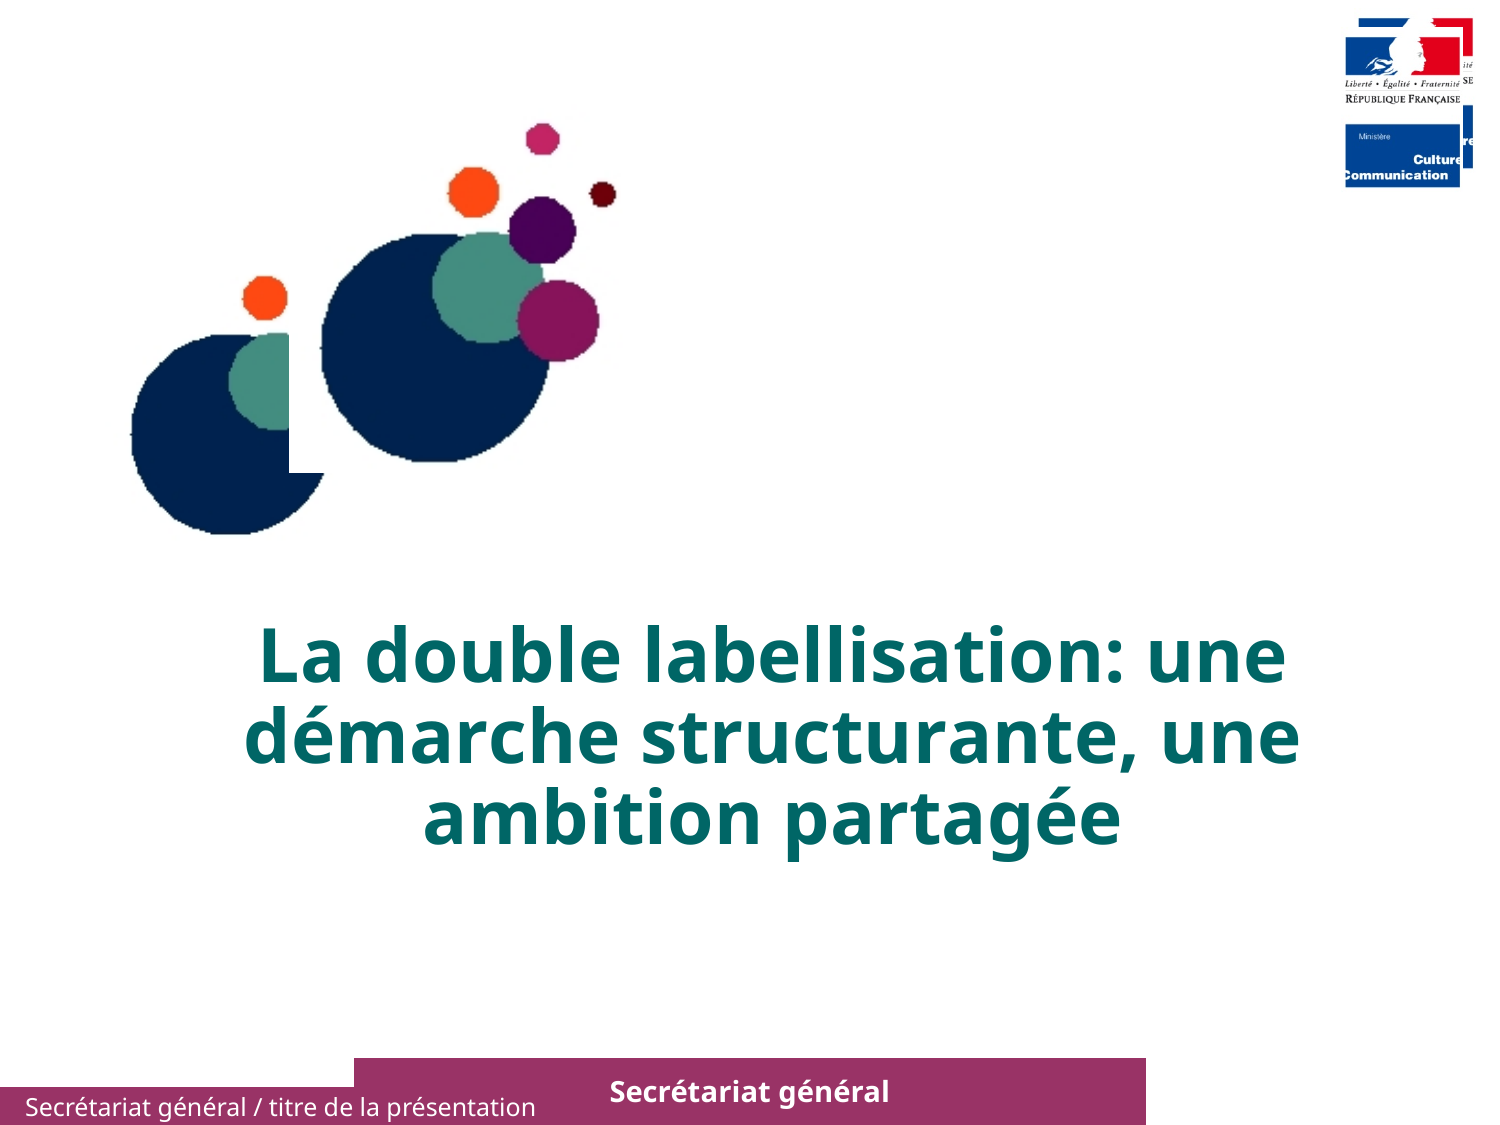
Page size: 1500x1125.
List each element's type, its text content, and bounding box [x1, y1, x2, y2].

picture [1341, 8, 1476, 197]
text_box Secrétariat général / titre de la présentation [0, 1087, 564, 1125]
picture [103, 101, 654, 544]
title La double labellisation: une démarche structurante, une ambition partagée [135, 609, 1411, 733]
